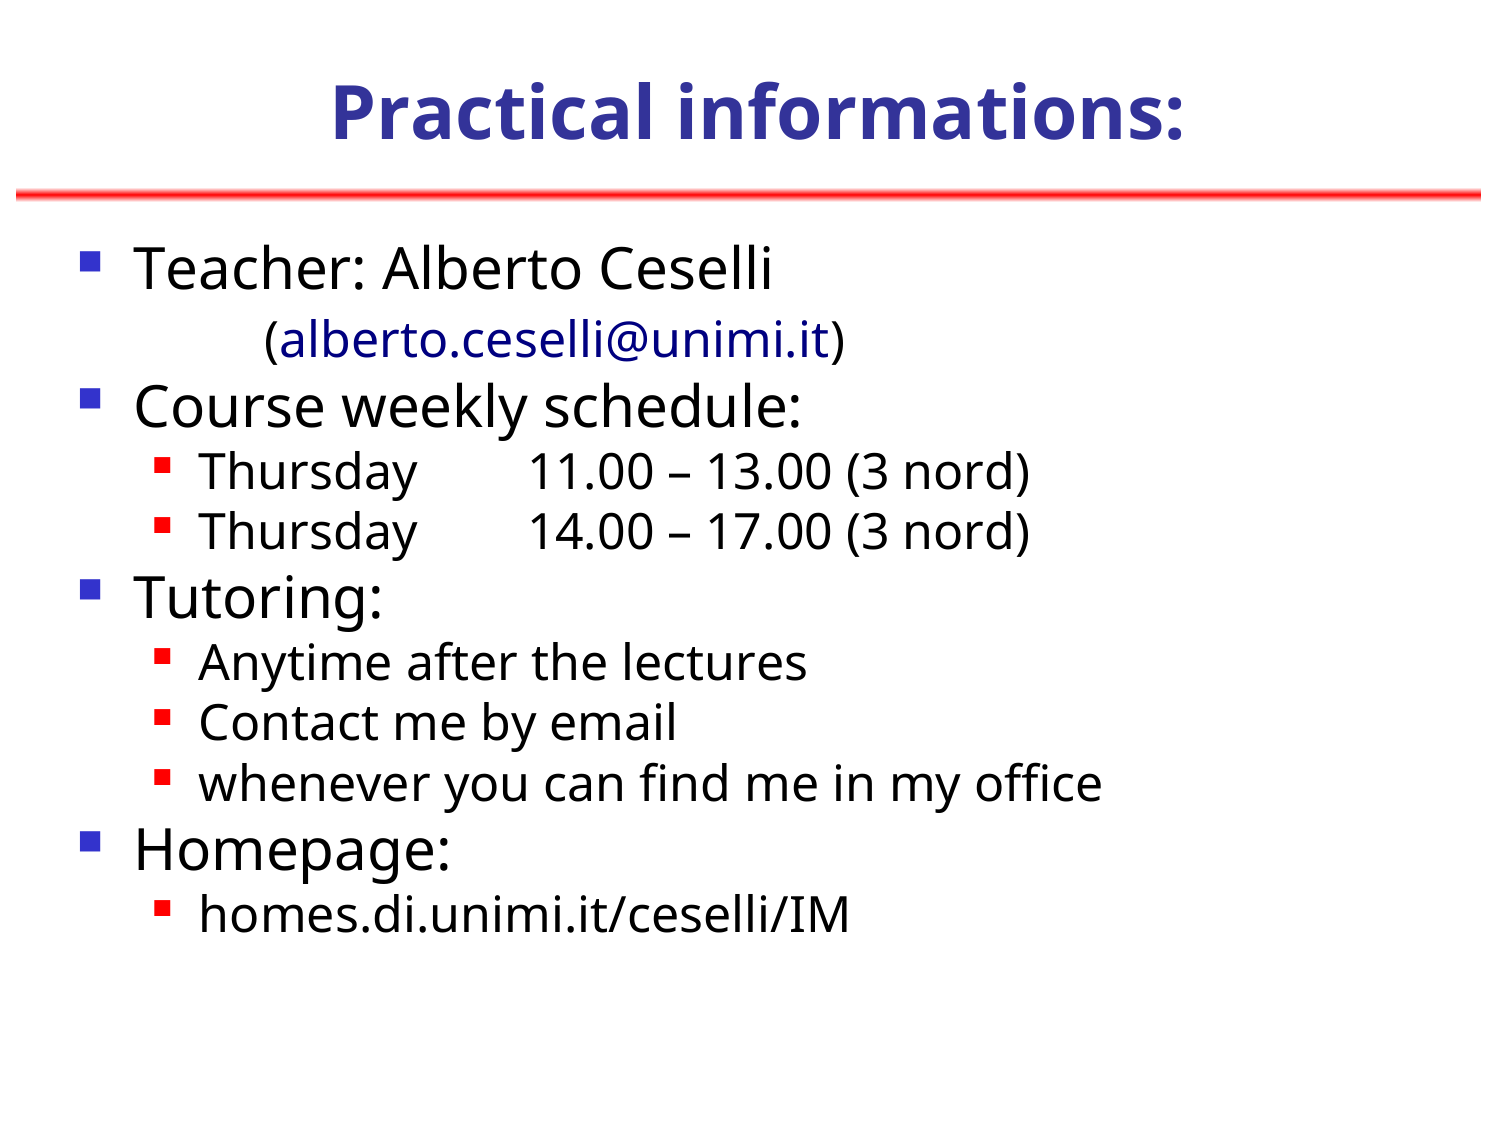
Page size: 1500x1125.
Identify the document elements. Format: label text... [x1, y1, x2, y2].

list Teacher: Alberto Ceselli (alberto.ceselli@unimi.it) Course weekly schedule: Thursday 11.00 – 13.00 (3 nord) Thursday 14.00 – 17.00 (3 nord) Tutoring: Anytime after the lectures Contact me by email whenever you can find me in my office Homepage: homes.di.unimi.it/ceselli/IM [62, 237, 1450, 1075]
title Practical informations: [124, 0, 1391, 163]
